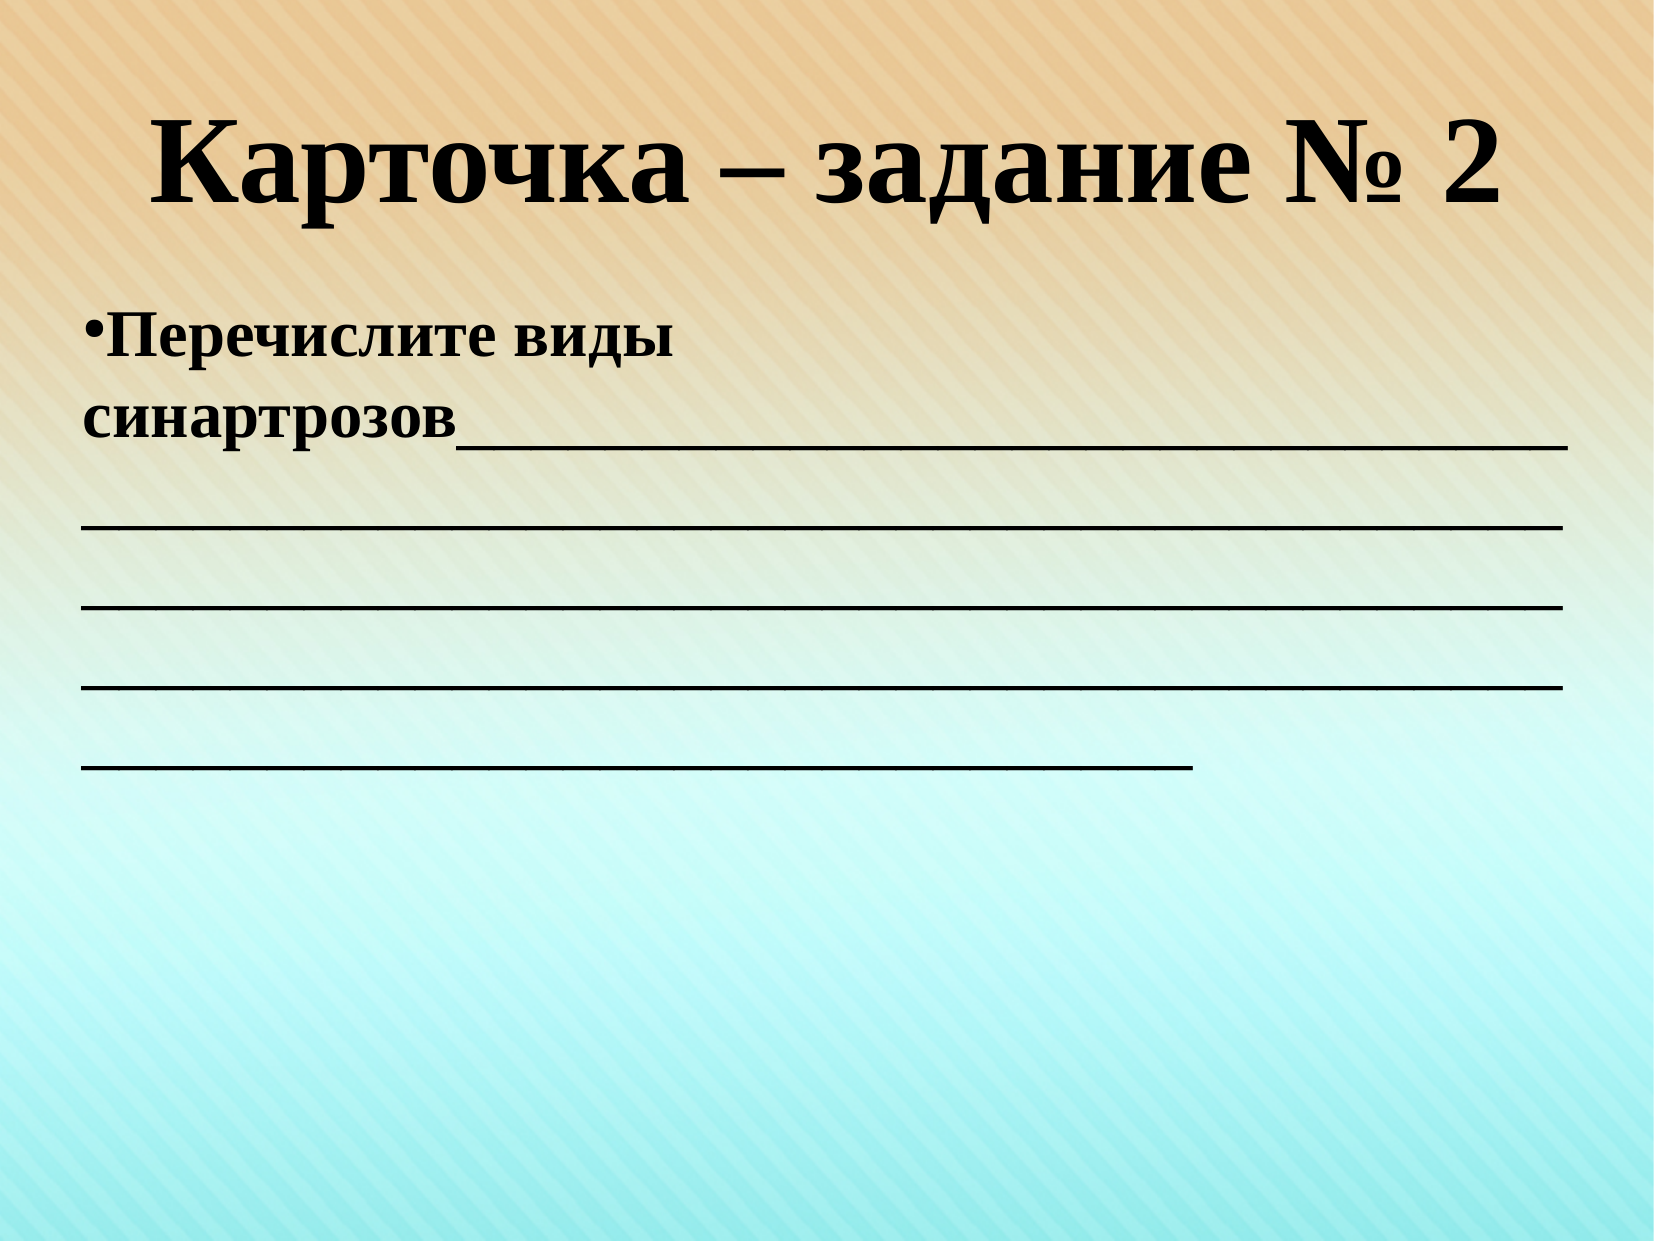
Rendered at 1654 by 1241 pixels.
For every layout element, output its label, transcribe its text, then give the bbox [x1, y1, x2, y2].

title Карточка – задание № 2 [82, 49, 1571, 257]
list Перечислите виды синартрозов____________________________________________________________________________________________________________________________________________________________________________________ [82, 290, 1571, 1109]
